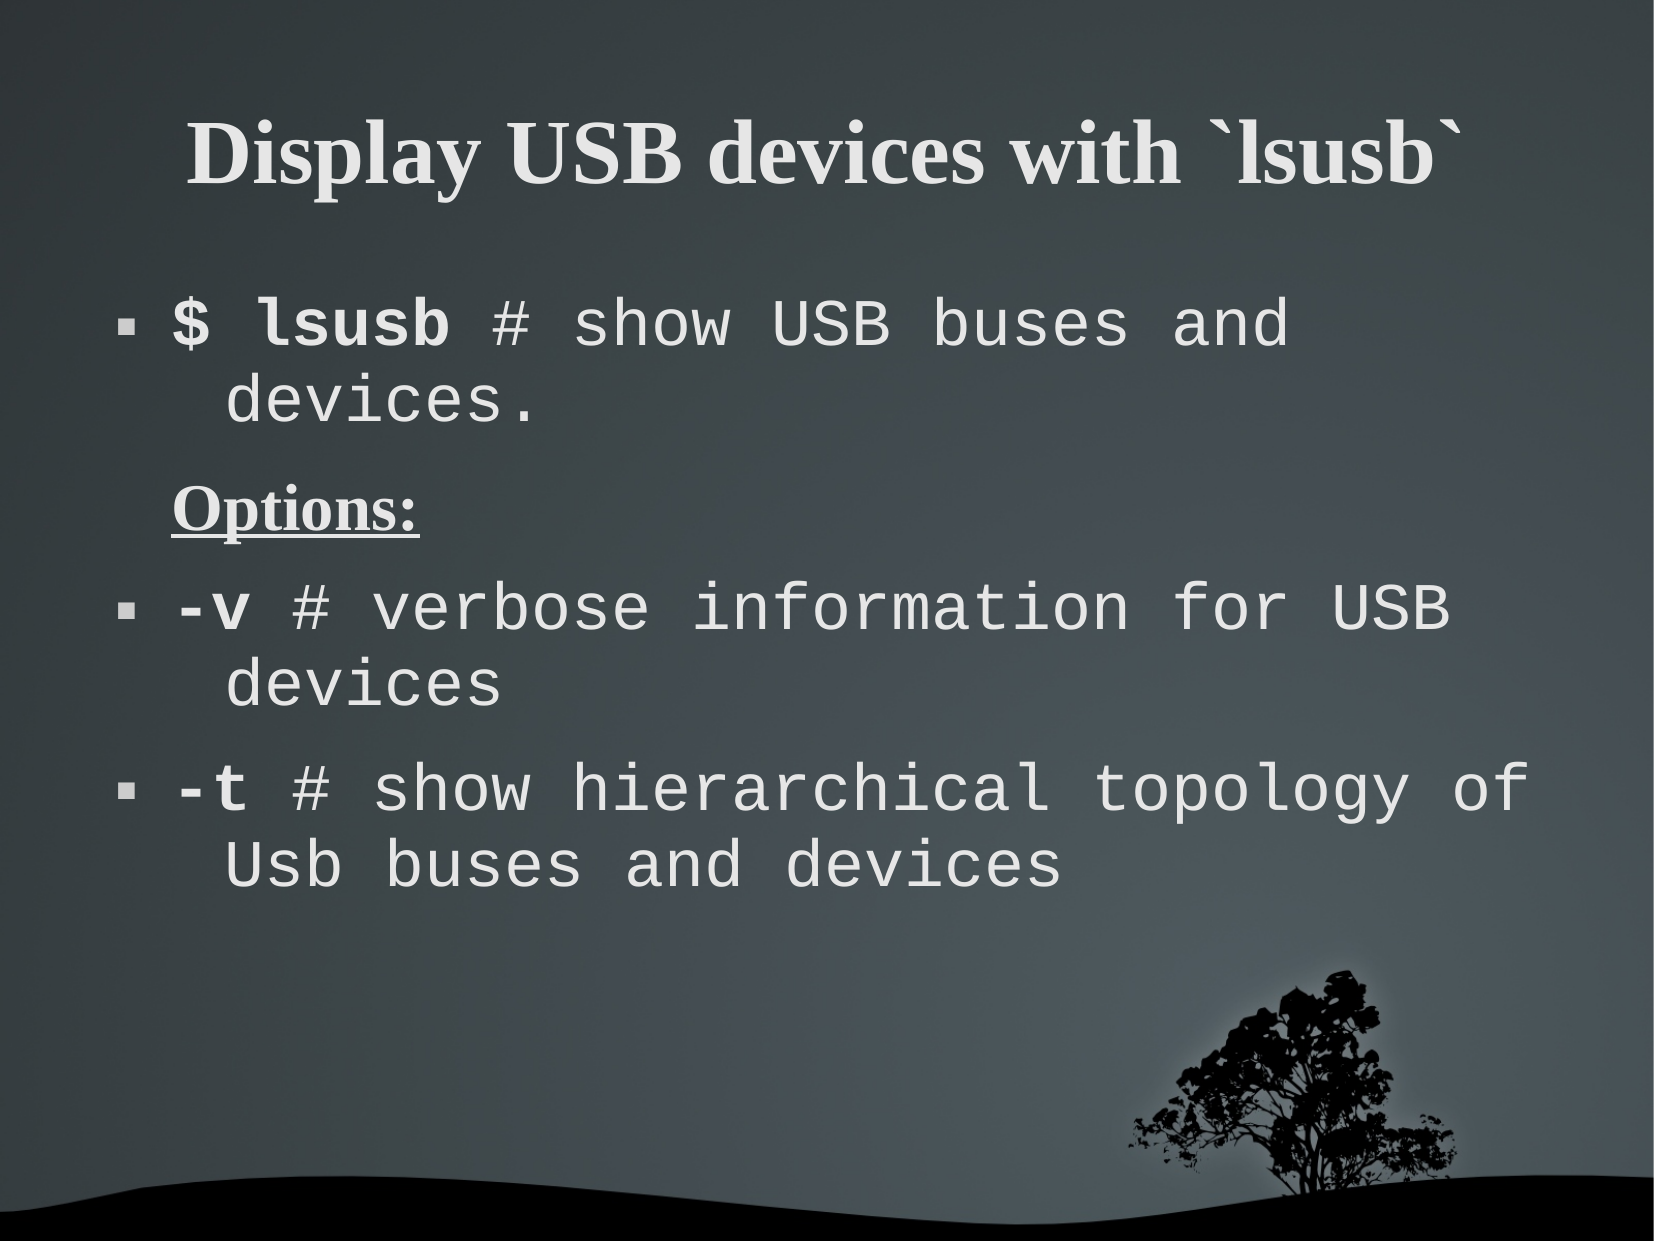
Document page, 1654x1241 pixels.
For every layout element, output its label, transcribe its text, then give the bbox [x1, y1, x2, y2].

title Display USB devices with `lsusb` [82, 33, 1571, 273]
list $ lsusb # show USB buses and devices. Options: -v # verbose information for USB devices -t # show hierarchical topology of Usb buses and devices [82, 290, 1571, 1109]
picture [0, 0, 1654, 1241]
